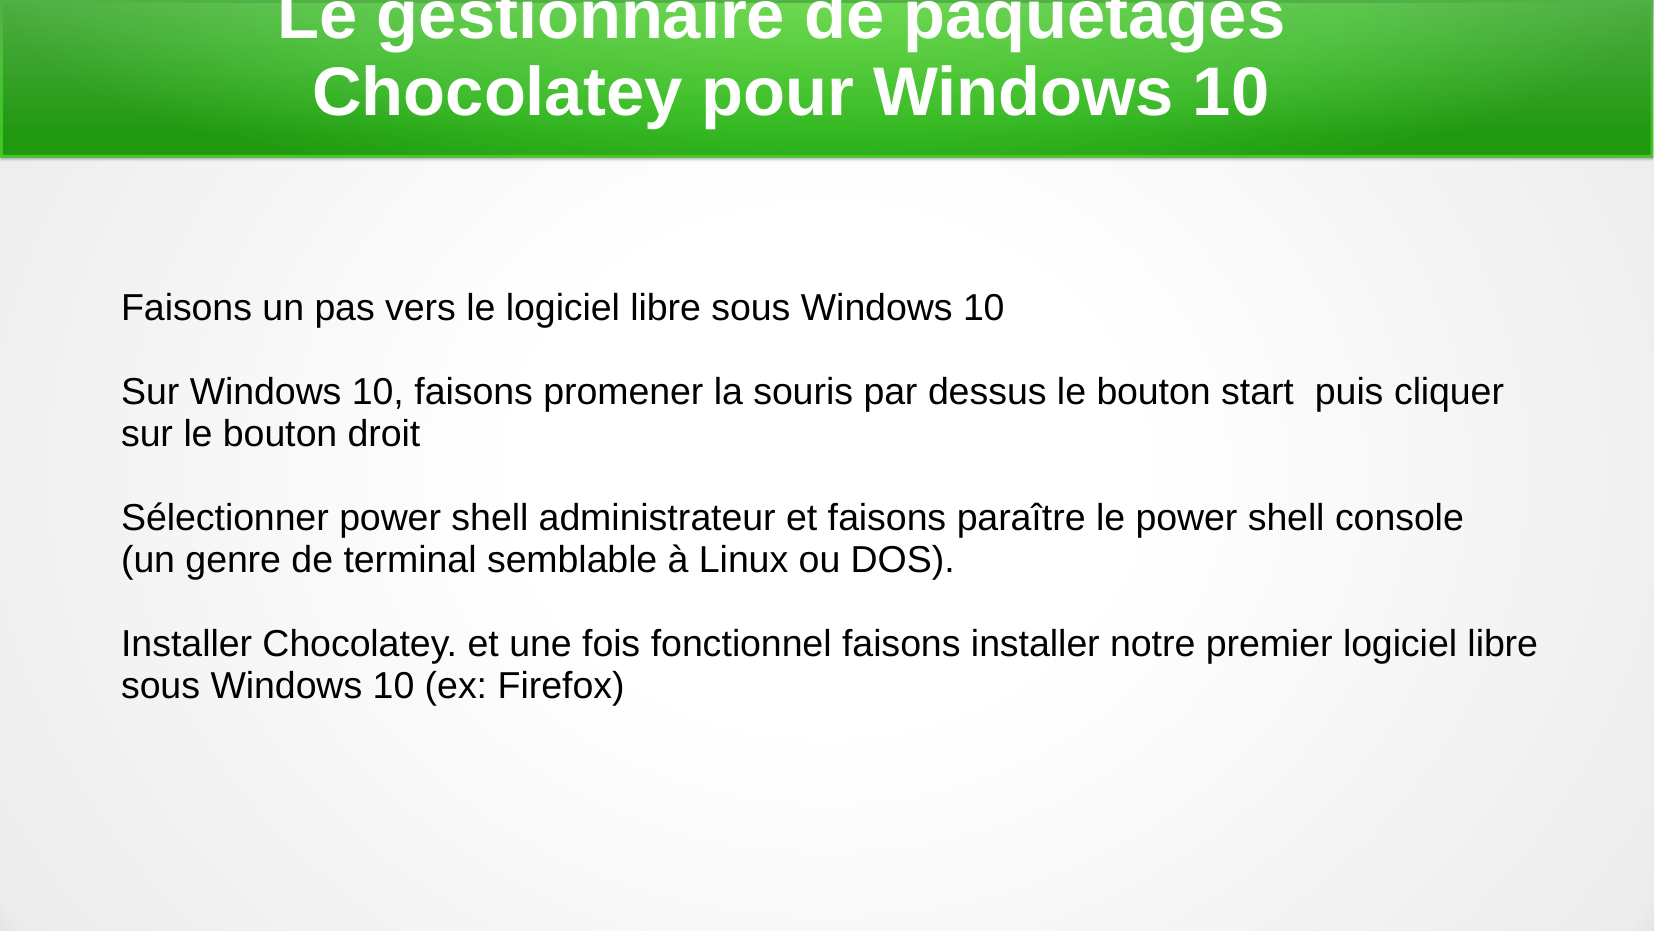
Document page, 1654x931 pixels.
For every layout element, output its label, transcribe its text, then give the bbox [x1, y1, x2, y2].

text_box Faisons un pas vers le logiciel libre sous Windows 10 Sur Windows 10, faisons promener la souris par dessus le bouton start puis cliquer sur le bouton droit Sélectionner power shell administrateur et faisons paraître le power shell console (un genre de terminal semblable à Linux ou DOS). Installer Chocolatey. et une fois fonctionnel faisons installer notre premier logiciel libre sous Windows 10 (ex: Firefox) [106, 237, 1654, 709]
title Le gestionnaire de paquetages Chocolatey pour Windows 10 [47, 0, 1536, 130]
